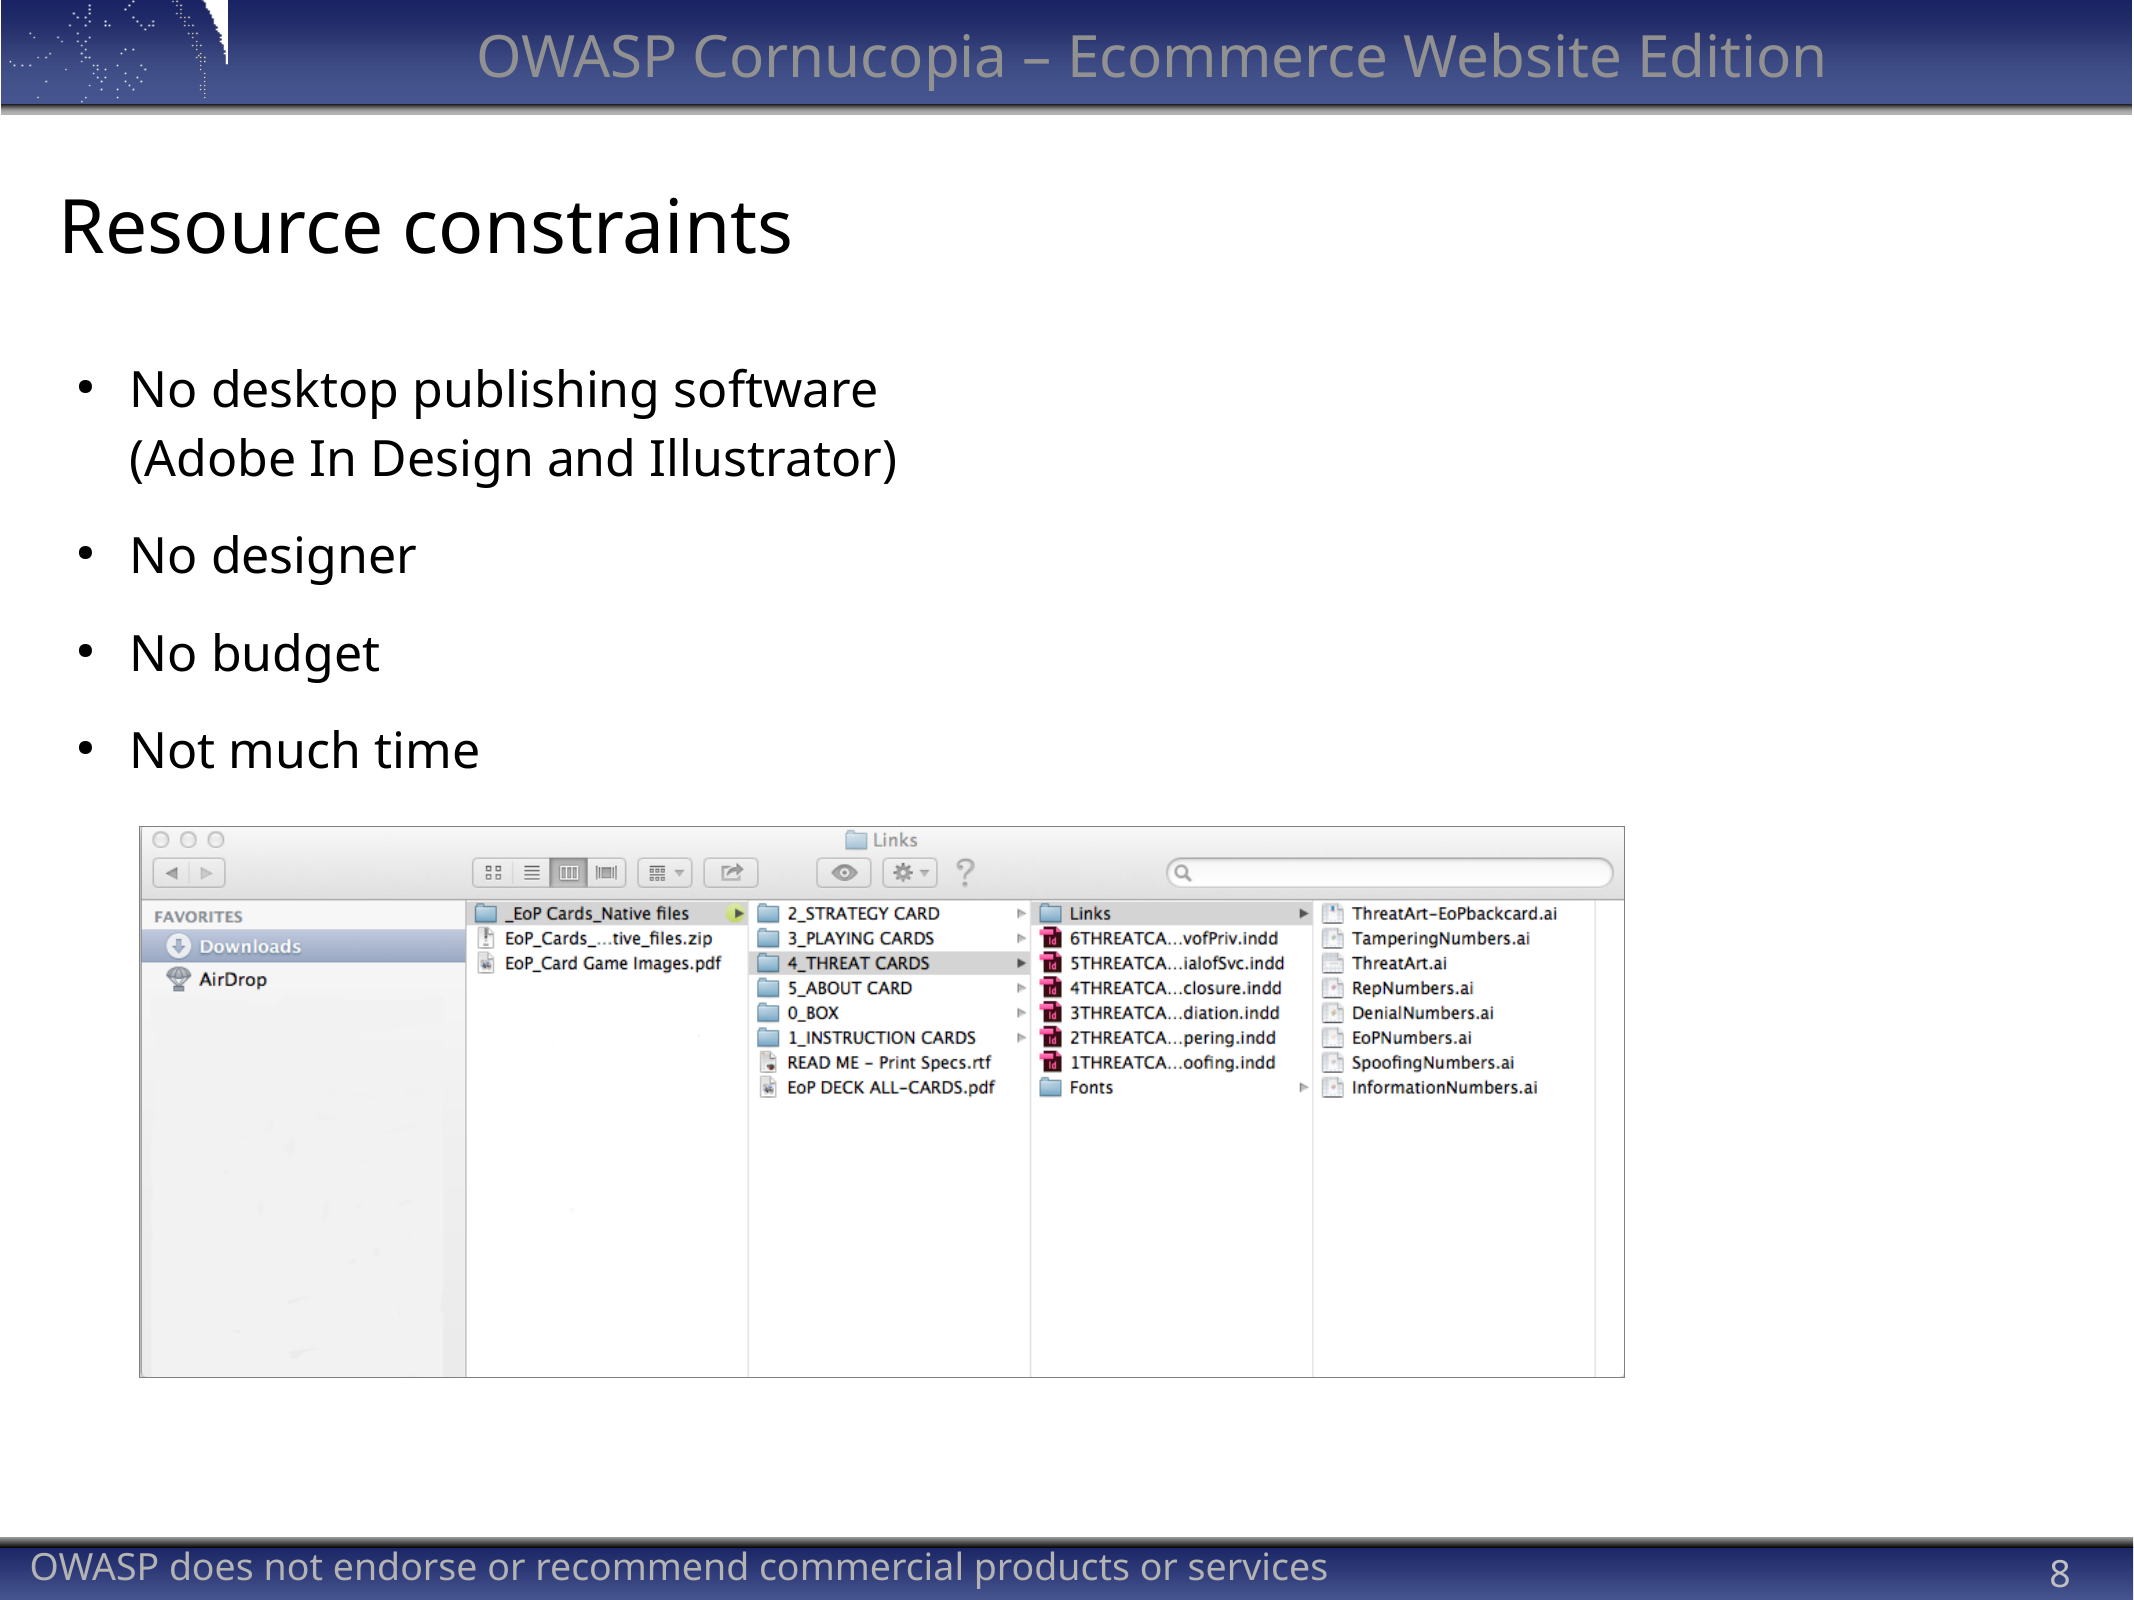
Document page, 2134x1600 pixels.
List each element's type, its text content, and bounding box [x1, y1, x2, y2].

list OWASP does not endorse or recommend commercial products or services [29, 1540, 2038, 1600]
picture [139, 826, 1625, 1378]
list No desktop publishing software (Adobe In Design and Illustrator) No designer No budget Not much time [58, 354, 2067, 1536]
title Resource constraints [58, 124, 2126, 325]
